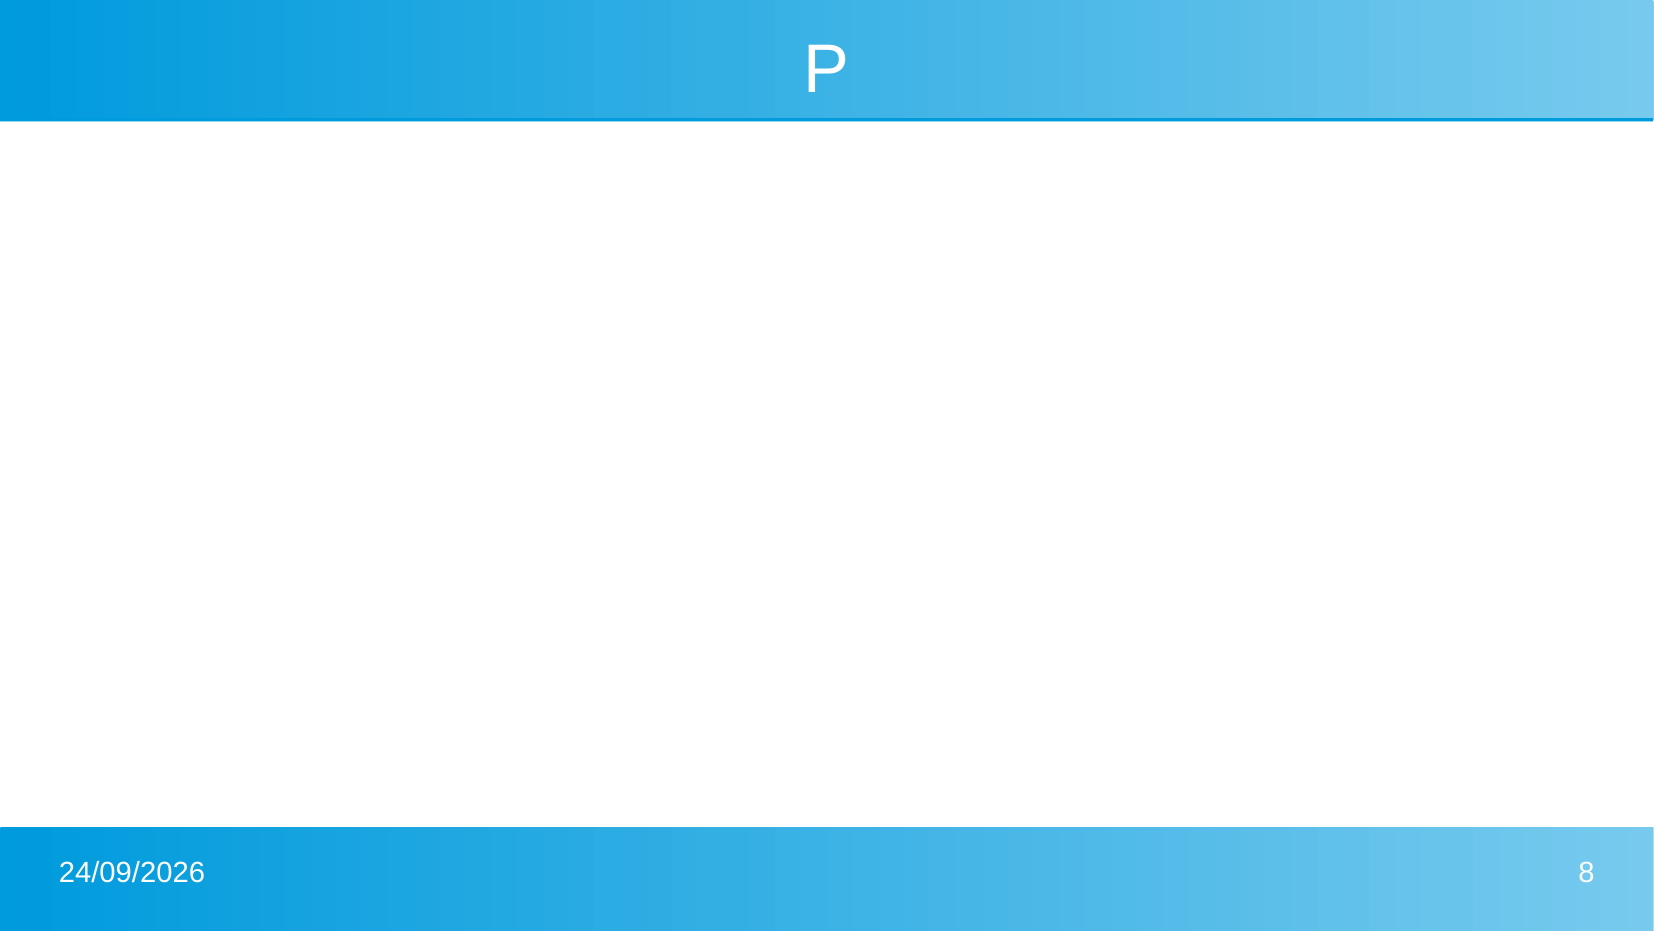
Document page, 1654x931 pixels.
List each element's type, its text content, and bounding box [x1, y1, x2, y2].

title P [59, 29, 1595, 108]
